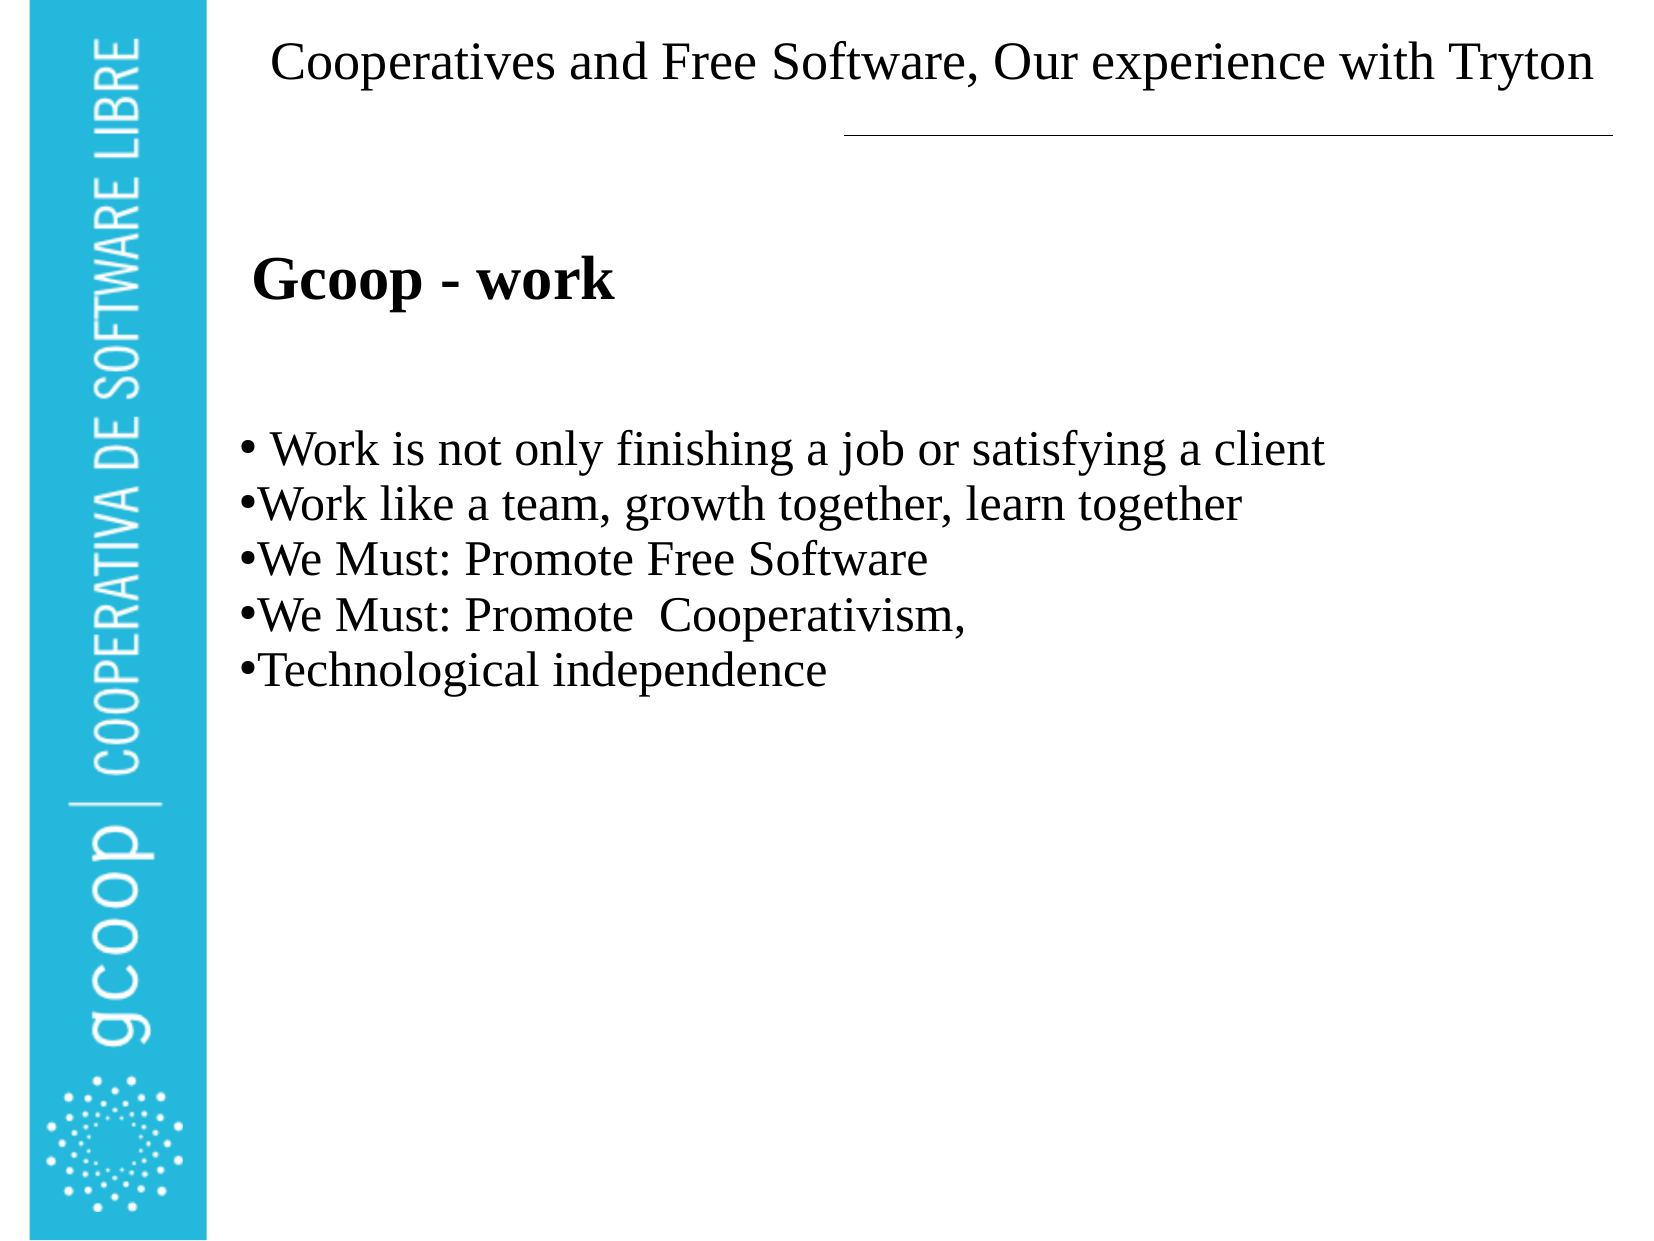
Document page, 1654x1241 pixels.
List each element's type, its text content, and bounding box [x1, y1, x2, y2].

text_box Cooperatives and Free Software, Our experience with Tryton [242, 23, 1625, 104]
text_box Gcoop - work [236, 236, 827, 333]
picture [46, 38, 183, 1212]
text_box Work is not only finishing a job or satisfying a client Work like a team, growth together, learn together We Must: Promote Free Software We Must: Promote Cooperativism, Technological independence [224, 413, 1595, 733]
text_box [29, 0, 207, 1241]
